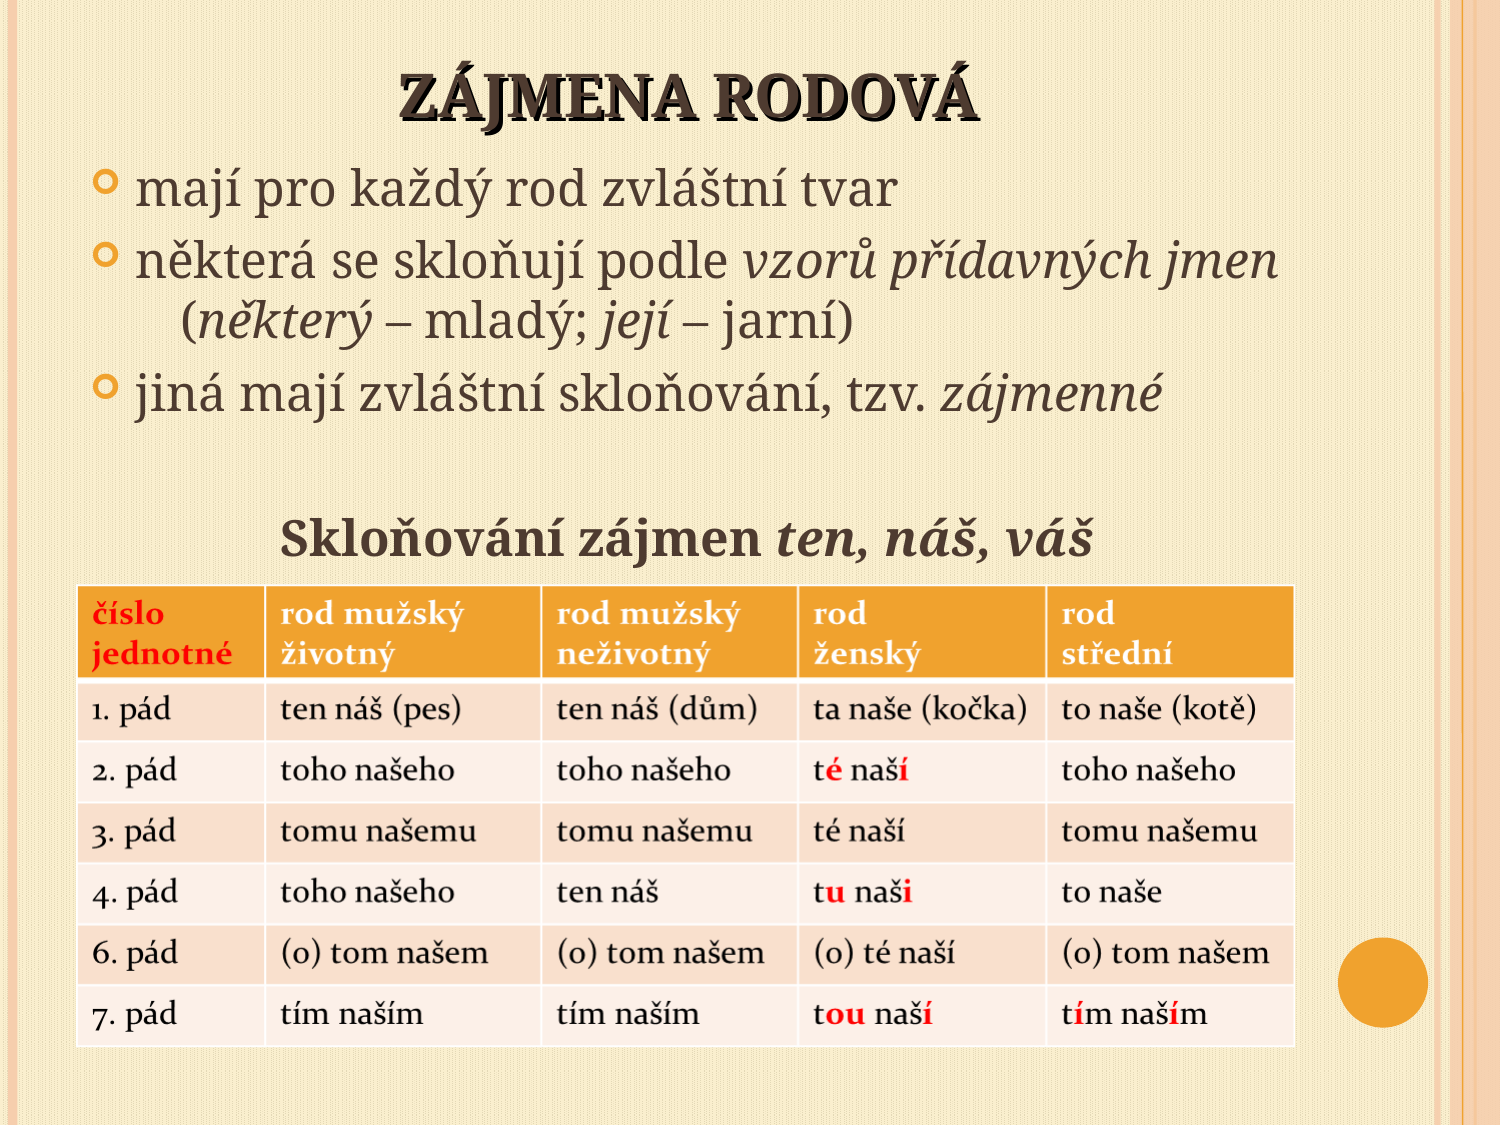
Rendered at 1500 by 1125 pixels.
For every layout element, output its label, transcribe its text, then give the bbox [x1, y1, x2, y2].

picture [76, 582, 1295, 1054]
title Zájmena rodová [75, 45, 1300, 138]
list mají pro každý rod zvláštní tvar některá se skloňují podle vzorů přídavných jmen (některý – mladý; její – jarní) jiná mají zvláštní skloňování, tzv. zájmenné Skloňování zájmen ten, náš, váš [75, 148, 1300, 1062]
